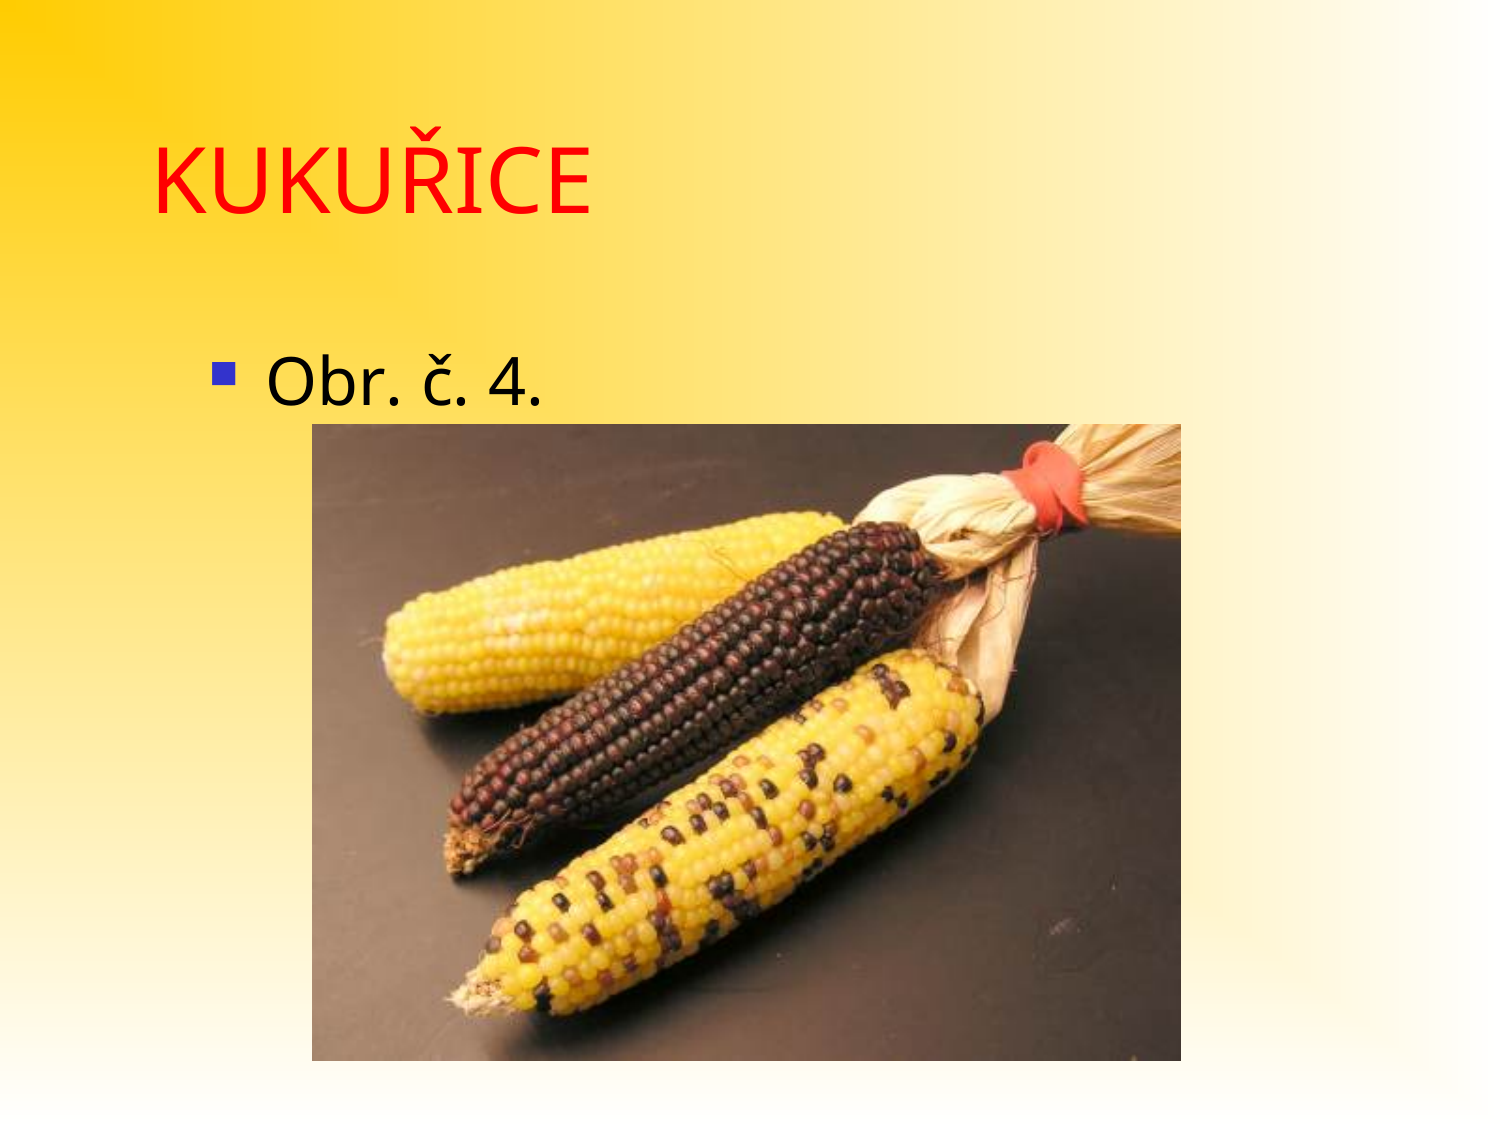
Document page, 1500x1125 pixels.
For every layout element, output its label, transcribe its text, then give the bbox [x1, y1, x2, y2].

list Obr. č. 4. [193, 331, 1469, 433]
title KUKUŘICE [135, 0, 1415, 240]
picture [0, 0, 1500, 1125]
